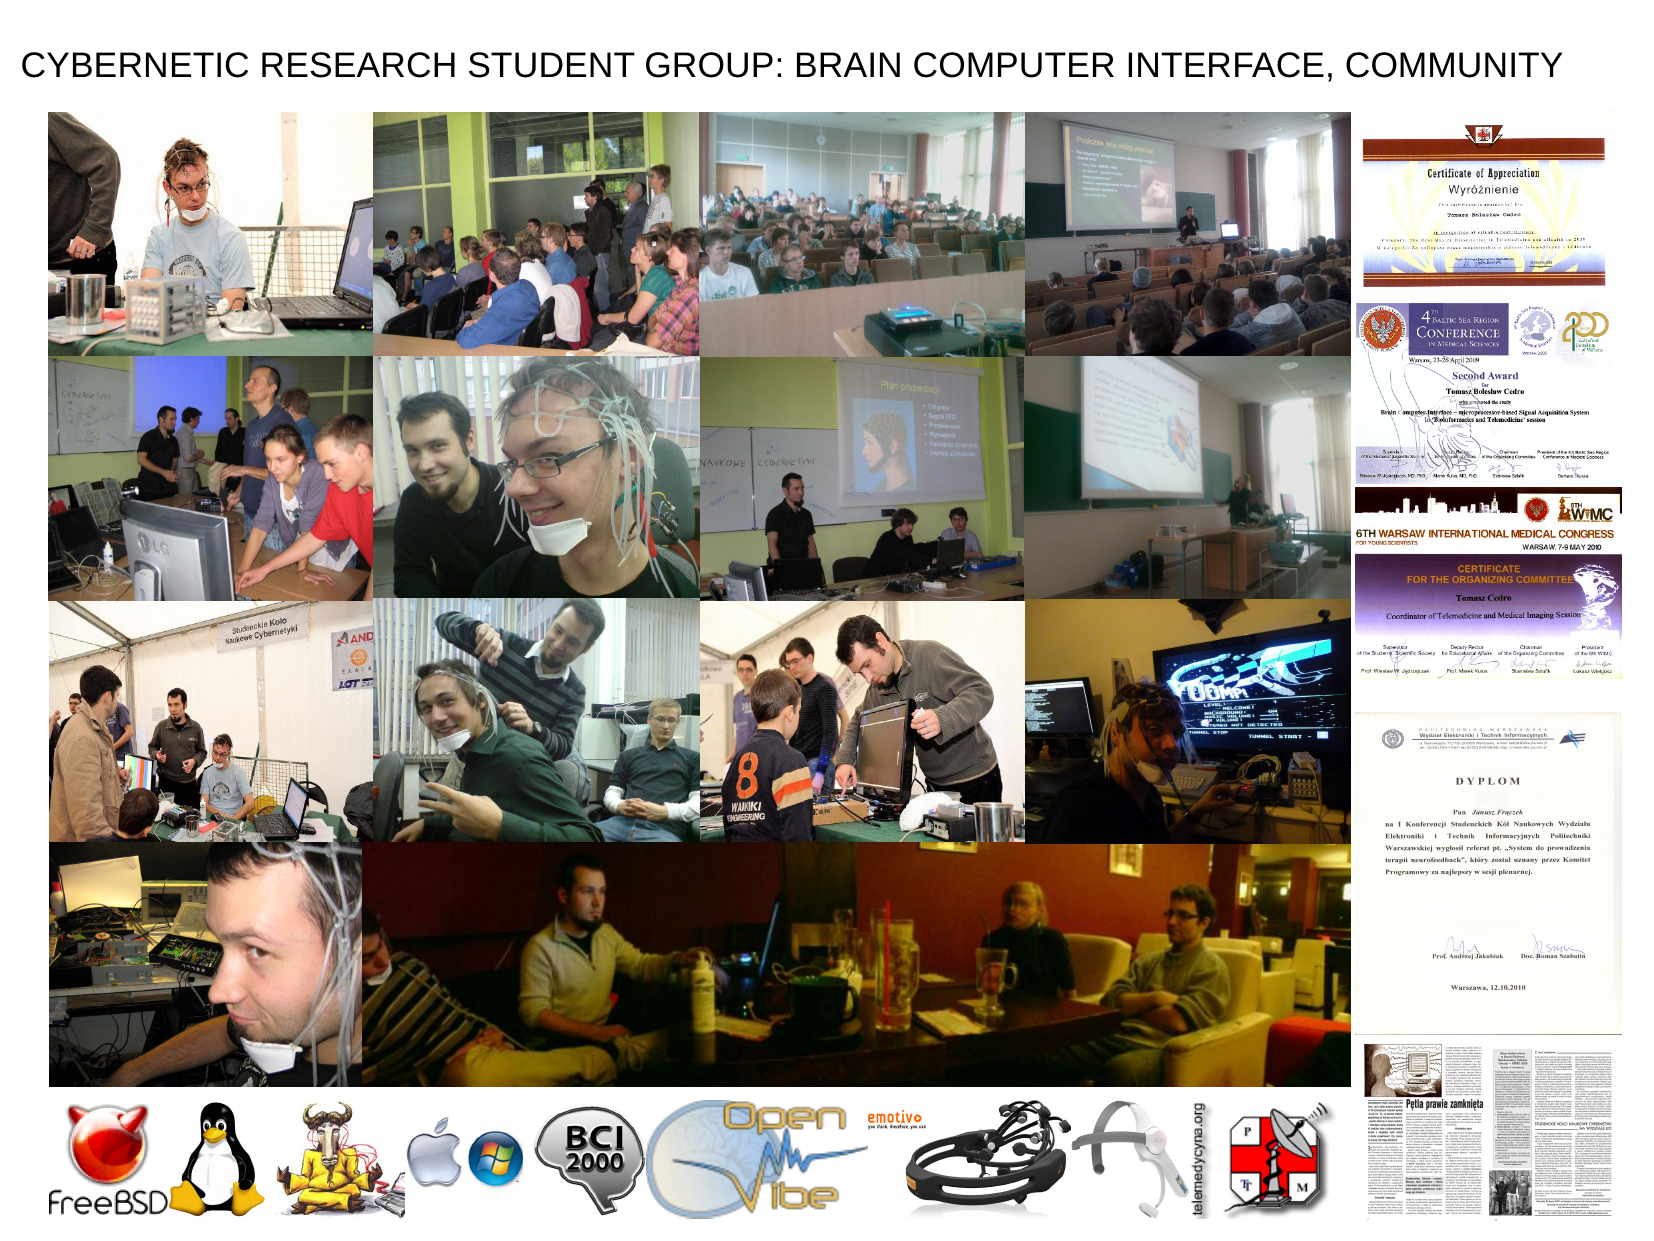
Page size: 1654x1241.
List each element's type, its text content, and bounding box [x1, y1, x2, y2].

picture [49, 1100, 267, 1220]
picture [274, 1100, 524, 1220]
picture [48, 110, 1622, 1087]
picture [1355, 712, 1622, 1035]
picture [530, 1040, 1619, 1228]
text_box CYBERNETIC RESEARCH STUDENT GROUP: BRAIN COMPUTER INTERFACE, COMMUNITY [5, 37, 1654, 93]
